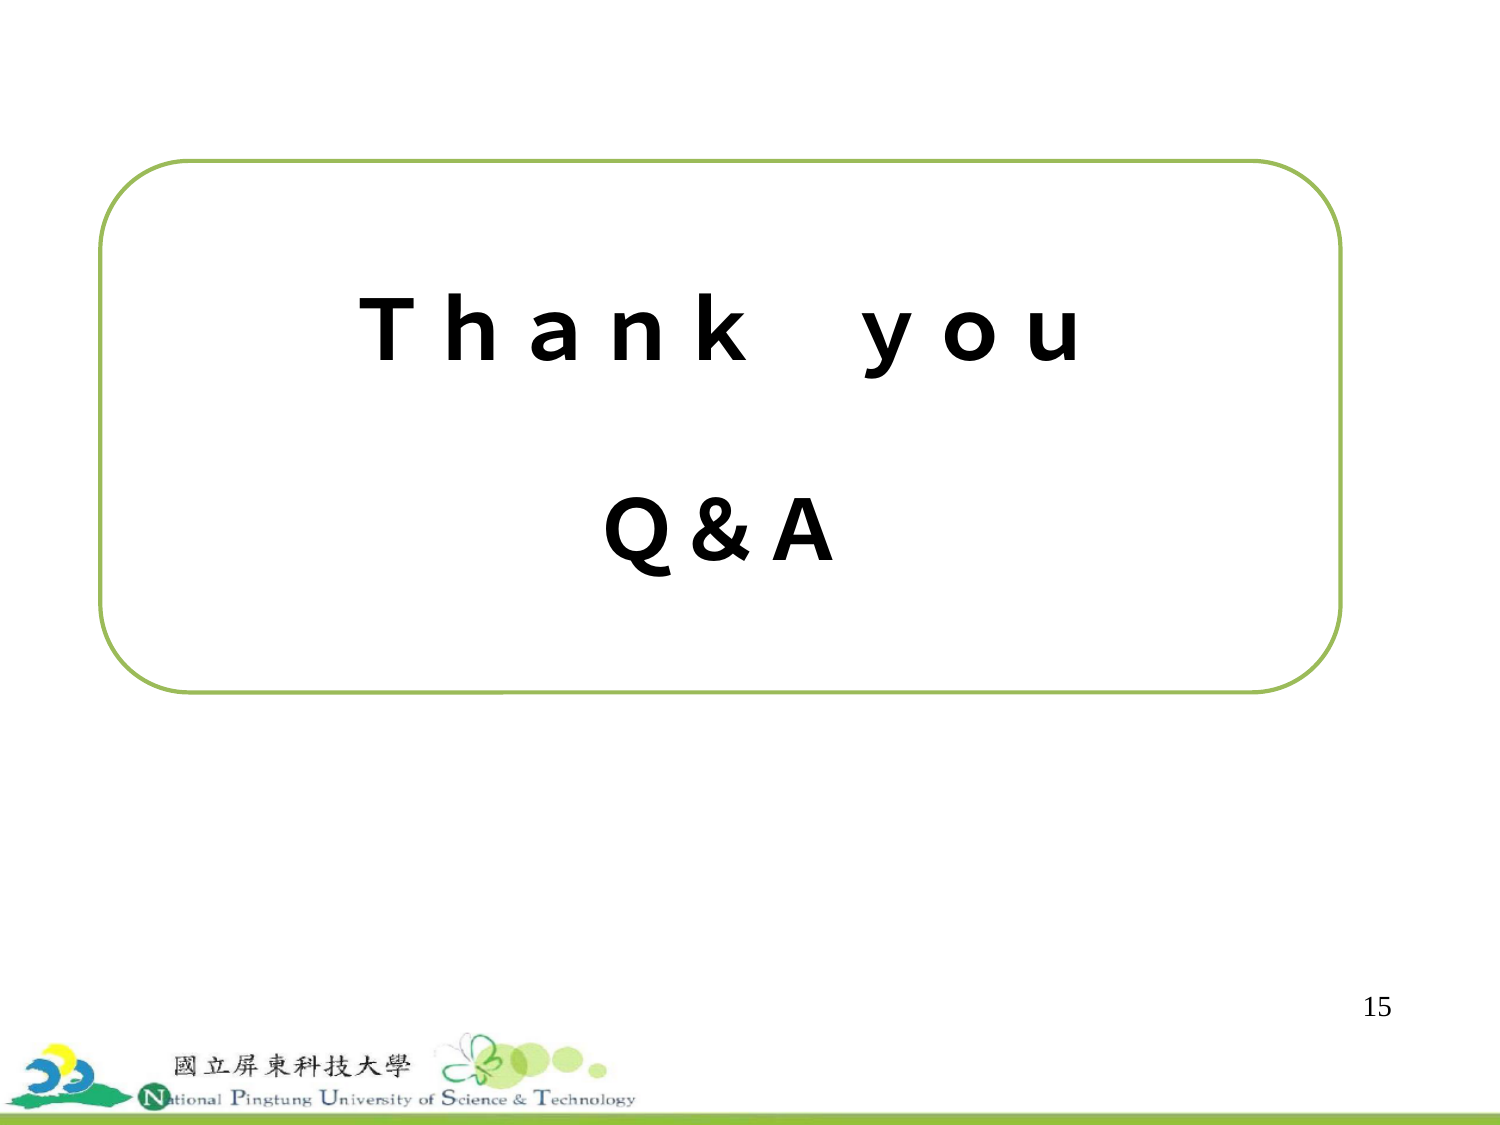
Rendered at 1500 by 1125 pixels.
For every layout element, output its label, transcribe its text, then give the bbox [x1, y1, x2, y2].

text_box <編號> [1347, 979, 1500, 1023]
picture [0, 1023, 1500, 1125]
text_box Ｔｈａｎｋ ｙｏｕ Ｑ＆Ａ [100, 160, 1341, 693]
